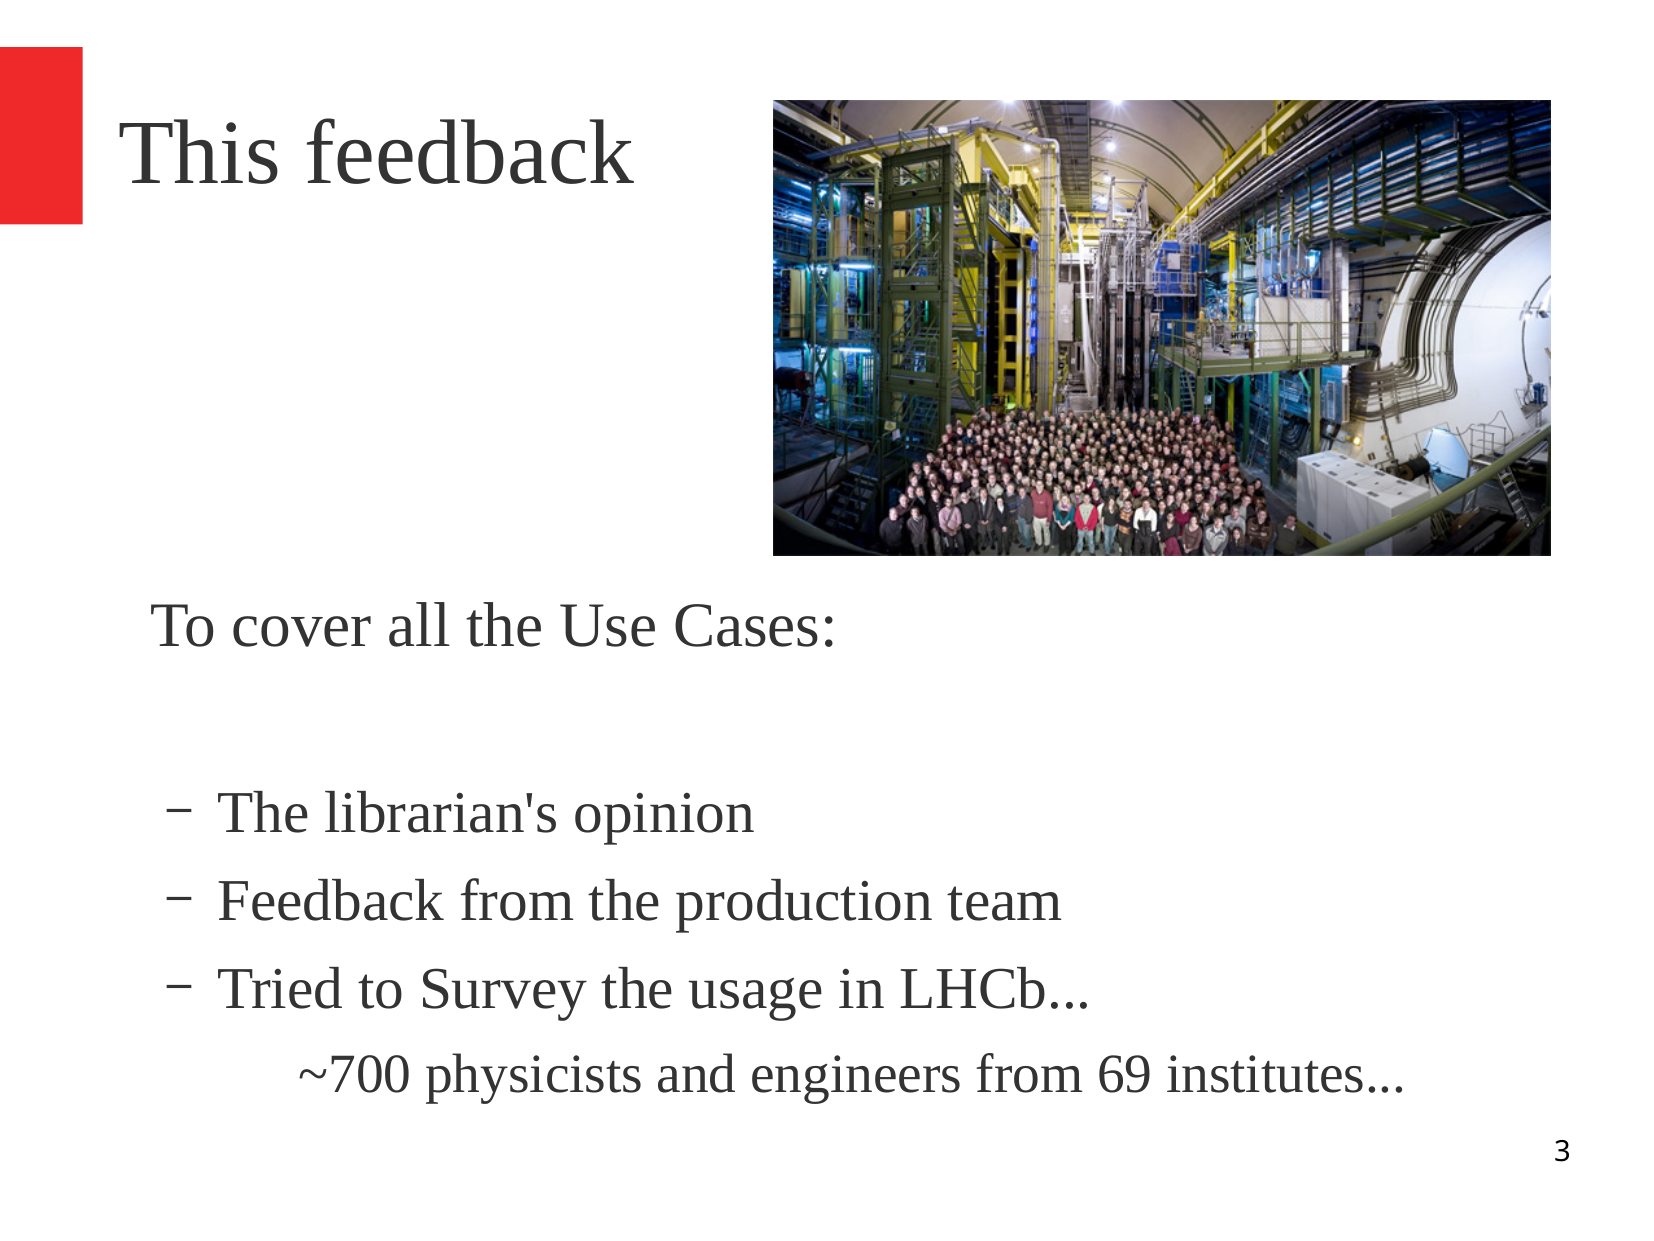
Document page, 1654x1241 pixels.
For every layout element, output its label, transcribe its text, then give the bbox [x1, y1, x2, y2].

picture [773, 100, 1551, 556]
list To cover all the Use Cases: The librarian's opinion Feedback from the production team Tried to Survey the usage in LHCb... ~700 physicists and engineers from 69 institutes... [82, 590, 1524, 1111]
title This feedback [118, 49, 1571, 257]
